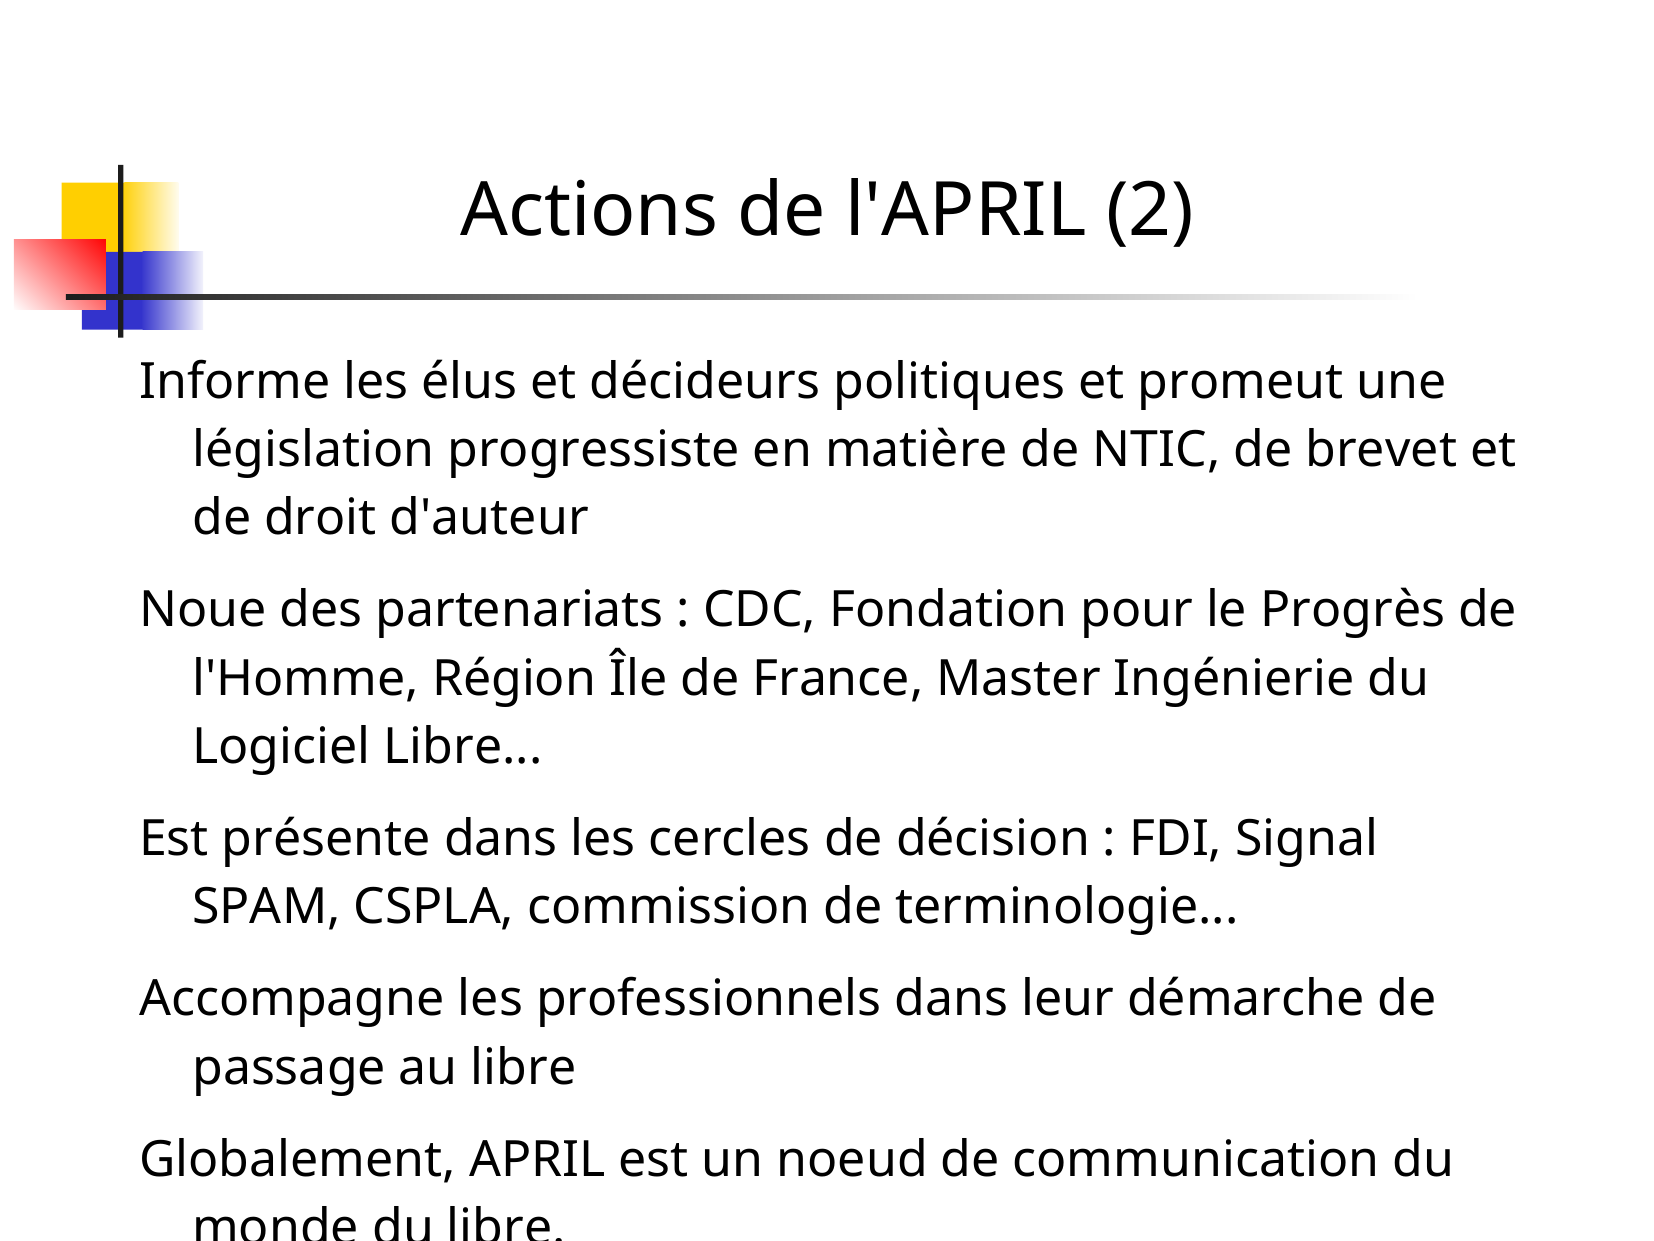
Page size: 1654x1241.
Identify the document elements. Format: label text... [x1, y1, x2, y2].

title Actions de l'APRIL (2) [121, 110, 1534, 303]
list Informe les élus et décideurs politiques et promeut une législation progressiste en matière de NTIC, de brevet et de droit d'auteur Noue des partenariats : CDC, Fondation pour le Progrès de l'Homme, Région Île de France, Master Ingénierie du Logiciel Libre... Est présente dans les cercles de décision : FDI, Signal SPAM, CSPLA, commission de terminologie... Accompagne les professionnels dans leur démarche de passage au libre Globalement, APRIL est un noeud de communication du monde du libre. [121, 344, 1534, 1139]
